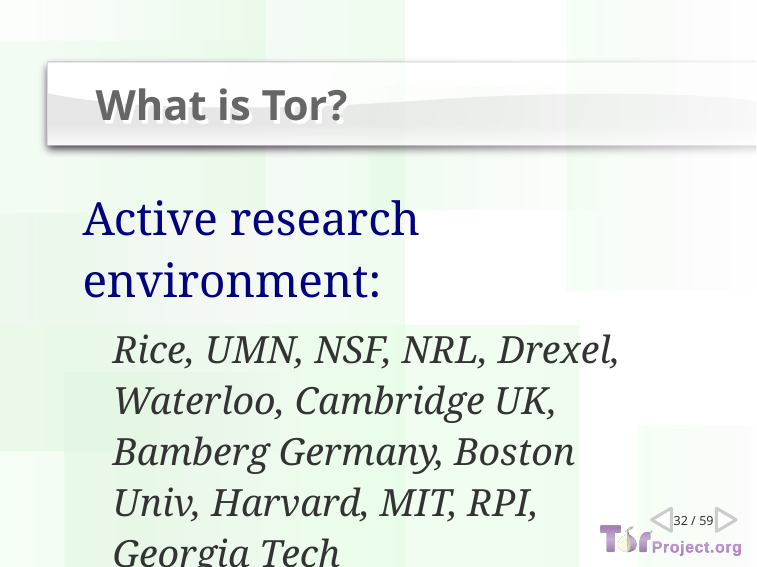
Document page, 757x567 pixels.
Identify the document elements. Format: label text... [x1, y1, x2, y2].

picture [322, 549, 333, 567]
picture [202, 548, 210, 558]
picture [145, 548, 153, 557]
picture [0, 0, 757, 567]
picture [163, 548, 173, 565]
picture [233, 548, 244, 567]
picture [287, 548, 295, 557]
text_box What is Tor? [80, 61, 364, 147]
text_box Active research environment: Rice, UMN, NSF, NRL, Drexel, Waterloo, Cambridge UK, Bamberg Germany, Boston Univ, Harvard, MIT, RPI, Georgia Tech [0, 178, 756, 526]
